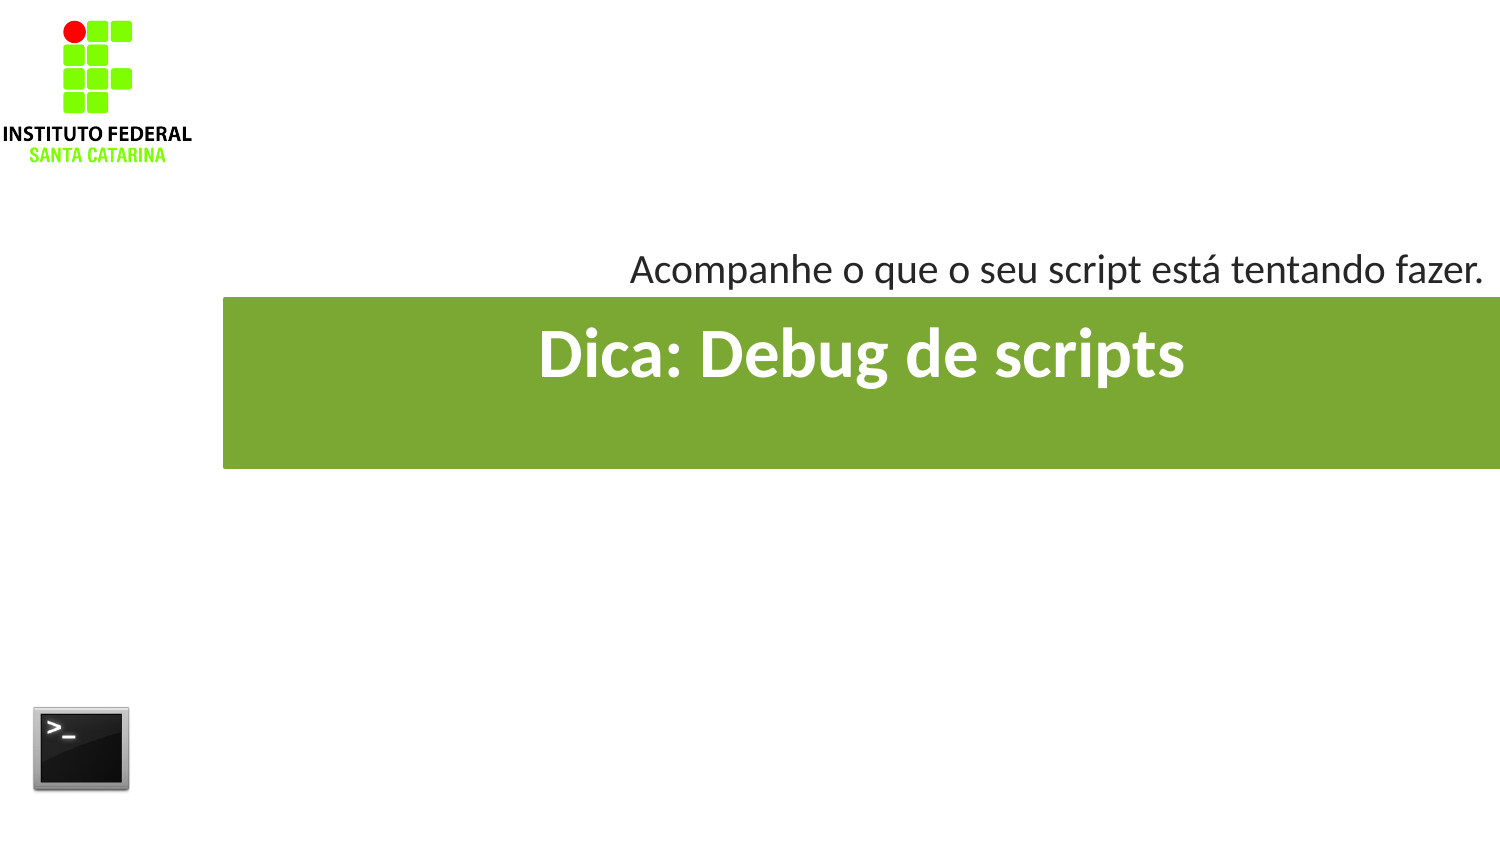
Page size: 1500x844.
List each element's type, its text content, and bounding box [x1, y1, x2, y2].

picture [29, 696, 133, 800]
list Acompanhe o que o seu script está tentando fazer. [225, 221, 1500, 300]
picture [0, 0, 213, 184]
title Dica: Debug de scripts [224, 299, 1500, 467]
